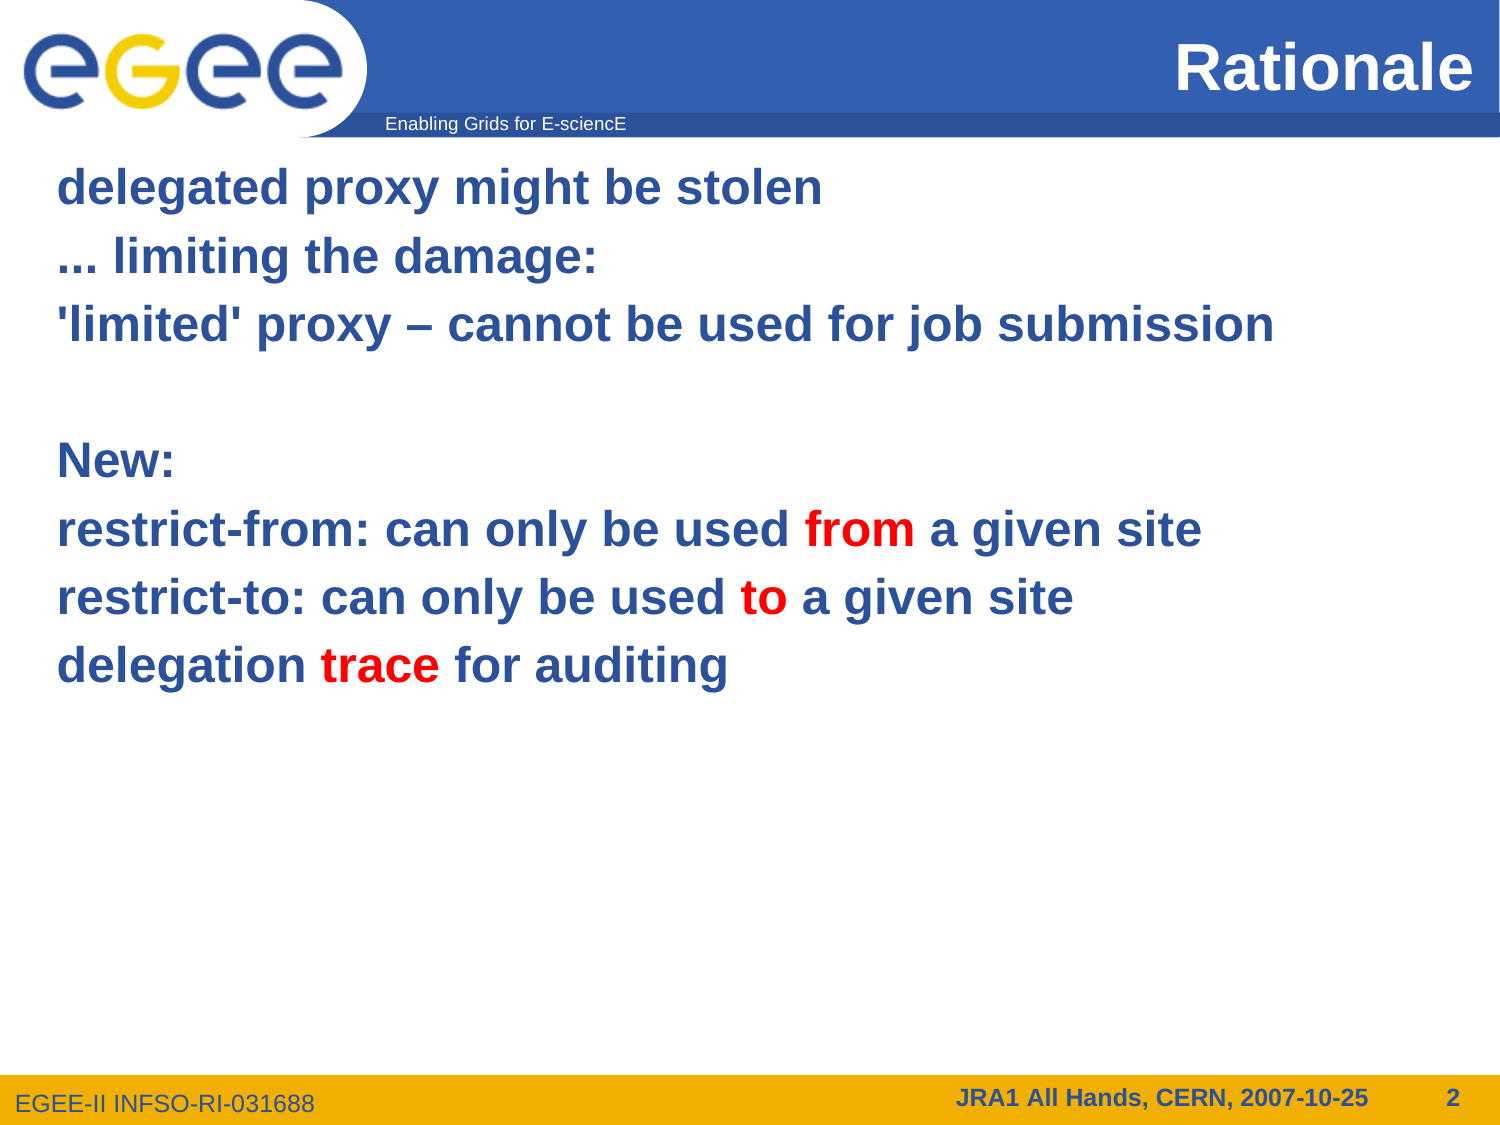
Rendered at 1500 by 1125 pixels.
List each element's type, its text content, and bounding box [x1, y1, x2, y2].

title Rationale [369, 18, 1475, 117]
list delegated proxy might be stolen ... limiting the damage: 'limited' proxy – cannot be used for job submission New: restrict-from: can only be used from a given site restrict-to: can only be used to a given site delegation trace for auditing [56, 159, 1466, 1036]
picture [18, 30, 349, 112]
